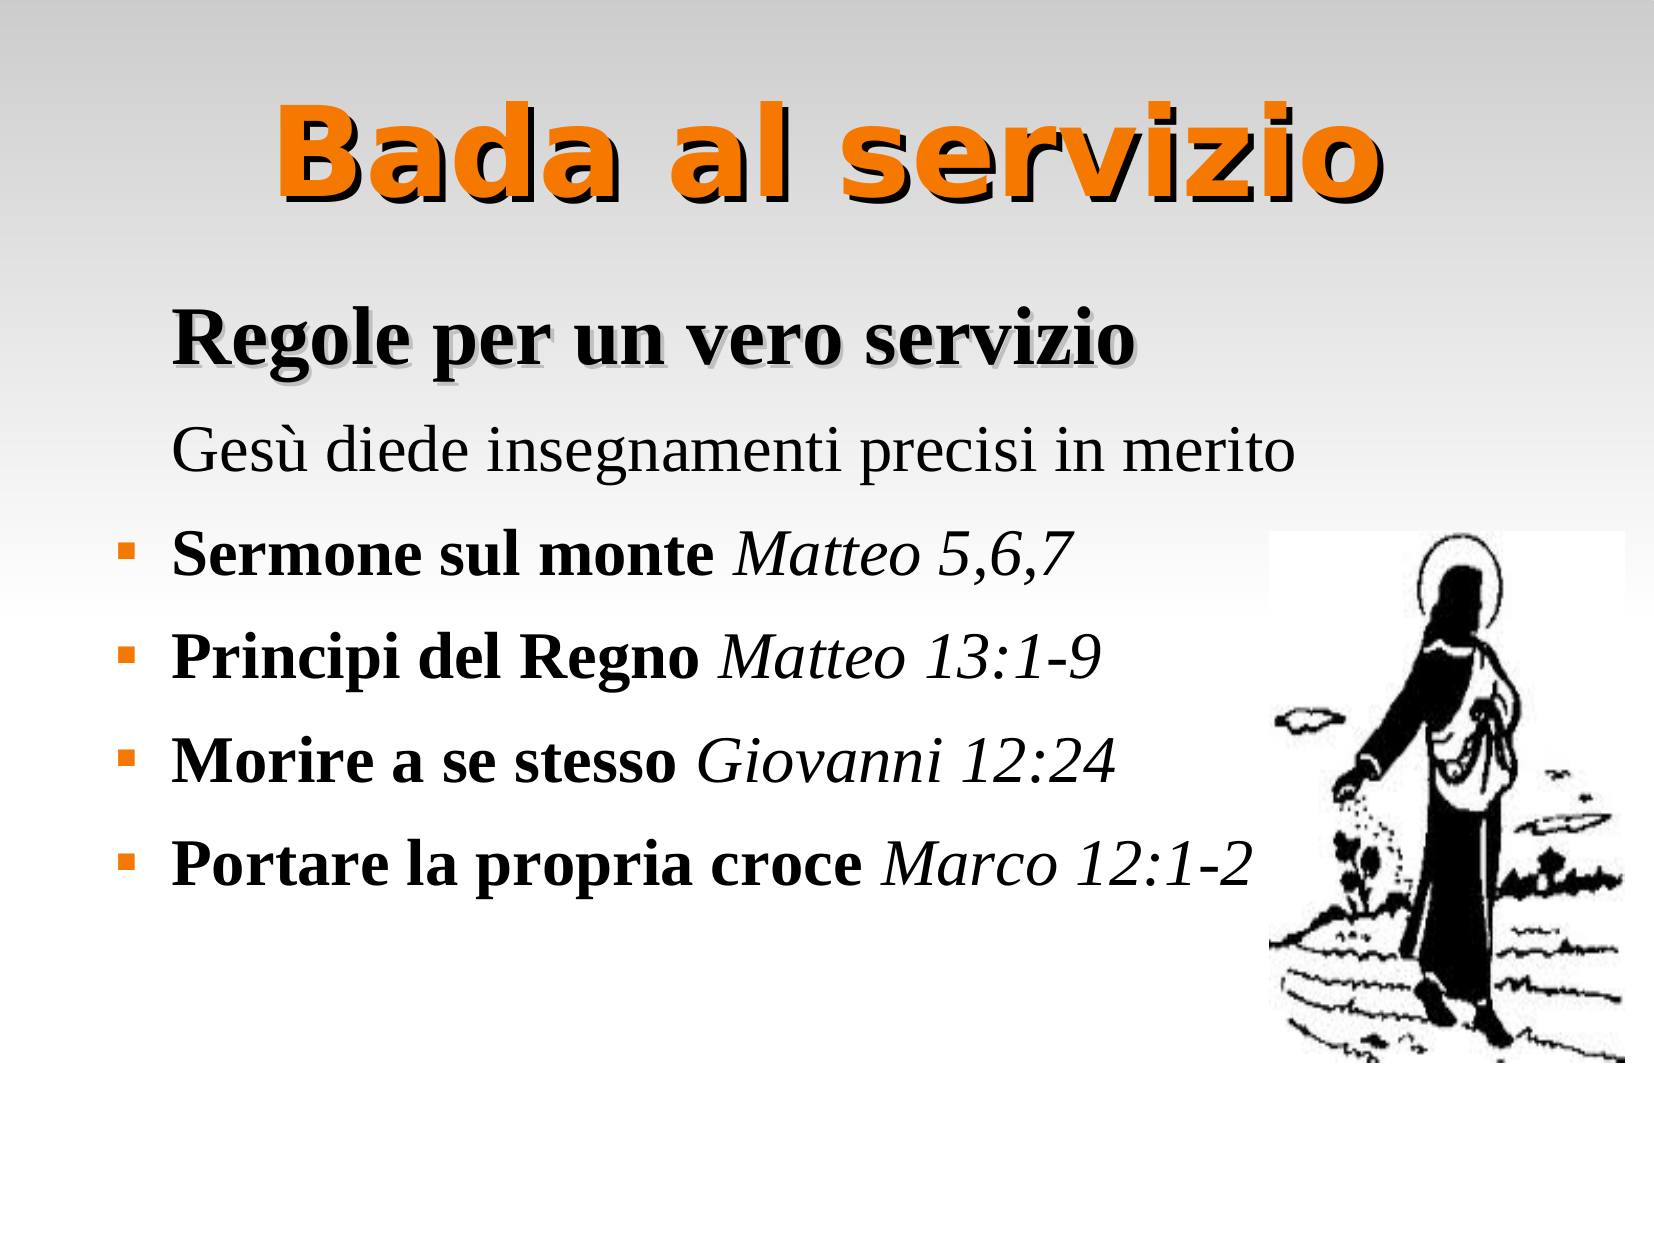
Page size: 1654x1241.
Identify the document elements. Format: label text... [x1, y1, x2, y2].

picture [1269, 531, 1625, 1063]
list Regole per un vero servizio Gesù diede insegnamenti precisi in merito Sermone sul monte Matteo 5,6,7 Principi del Regno Matteo 13:1-9 Morire a se stesso Giovanni 12:24 Portare la propria croce Marco 12:1-2 [82, 290, 1571, 1094]
title Bada al servizio [82, 56, 1571, 250]
